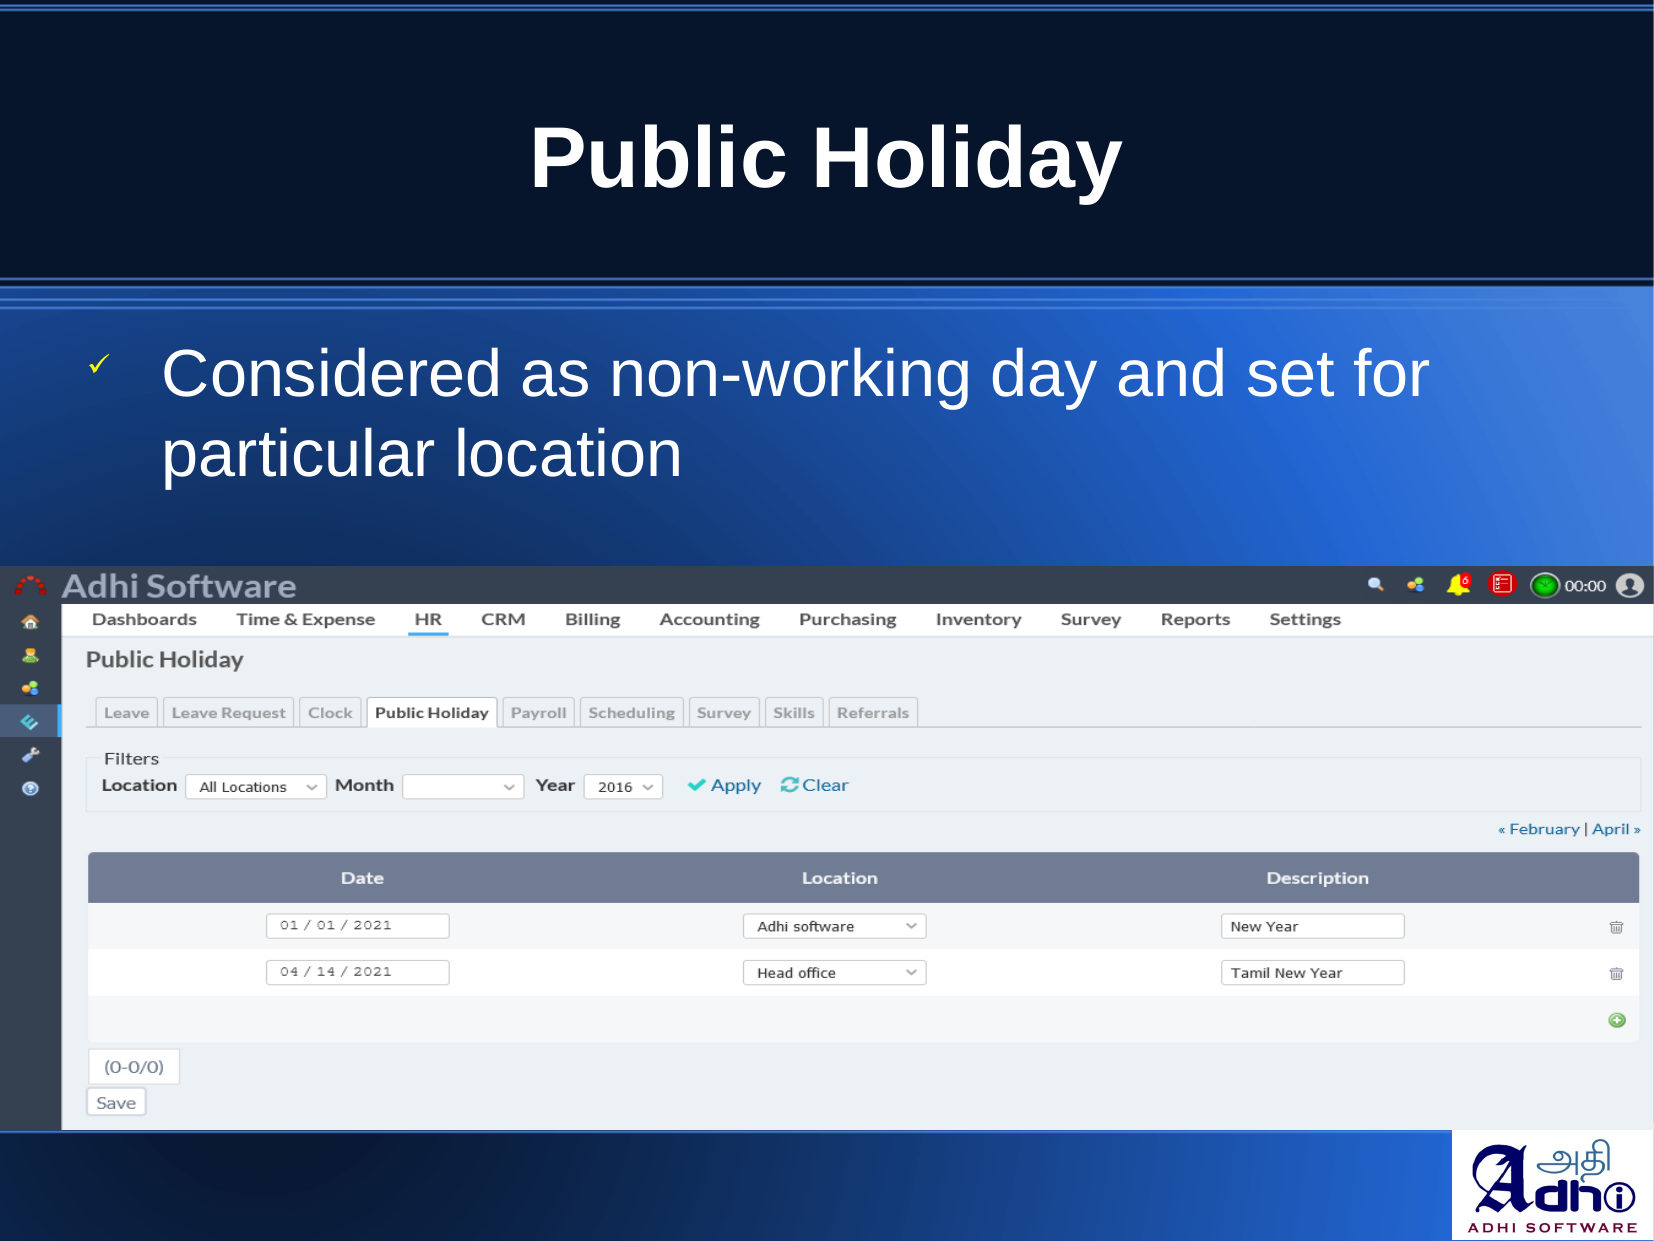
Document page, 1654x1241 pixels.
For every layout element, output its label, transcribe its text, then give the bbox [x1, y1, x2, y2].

list Considered as non-working day and set for particular location [86, 330, 1575, 566]
title Public Holiday [82, 49, 1571, 257]
picture [0, 0, 1654, 1241]
